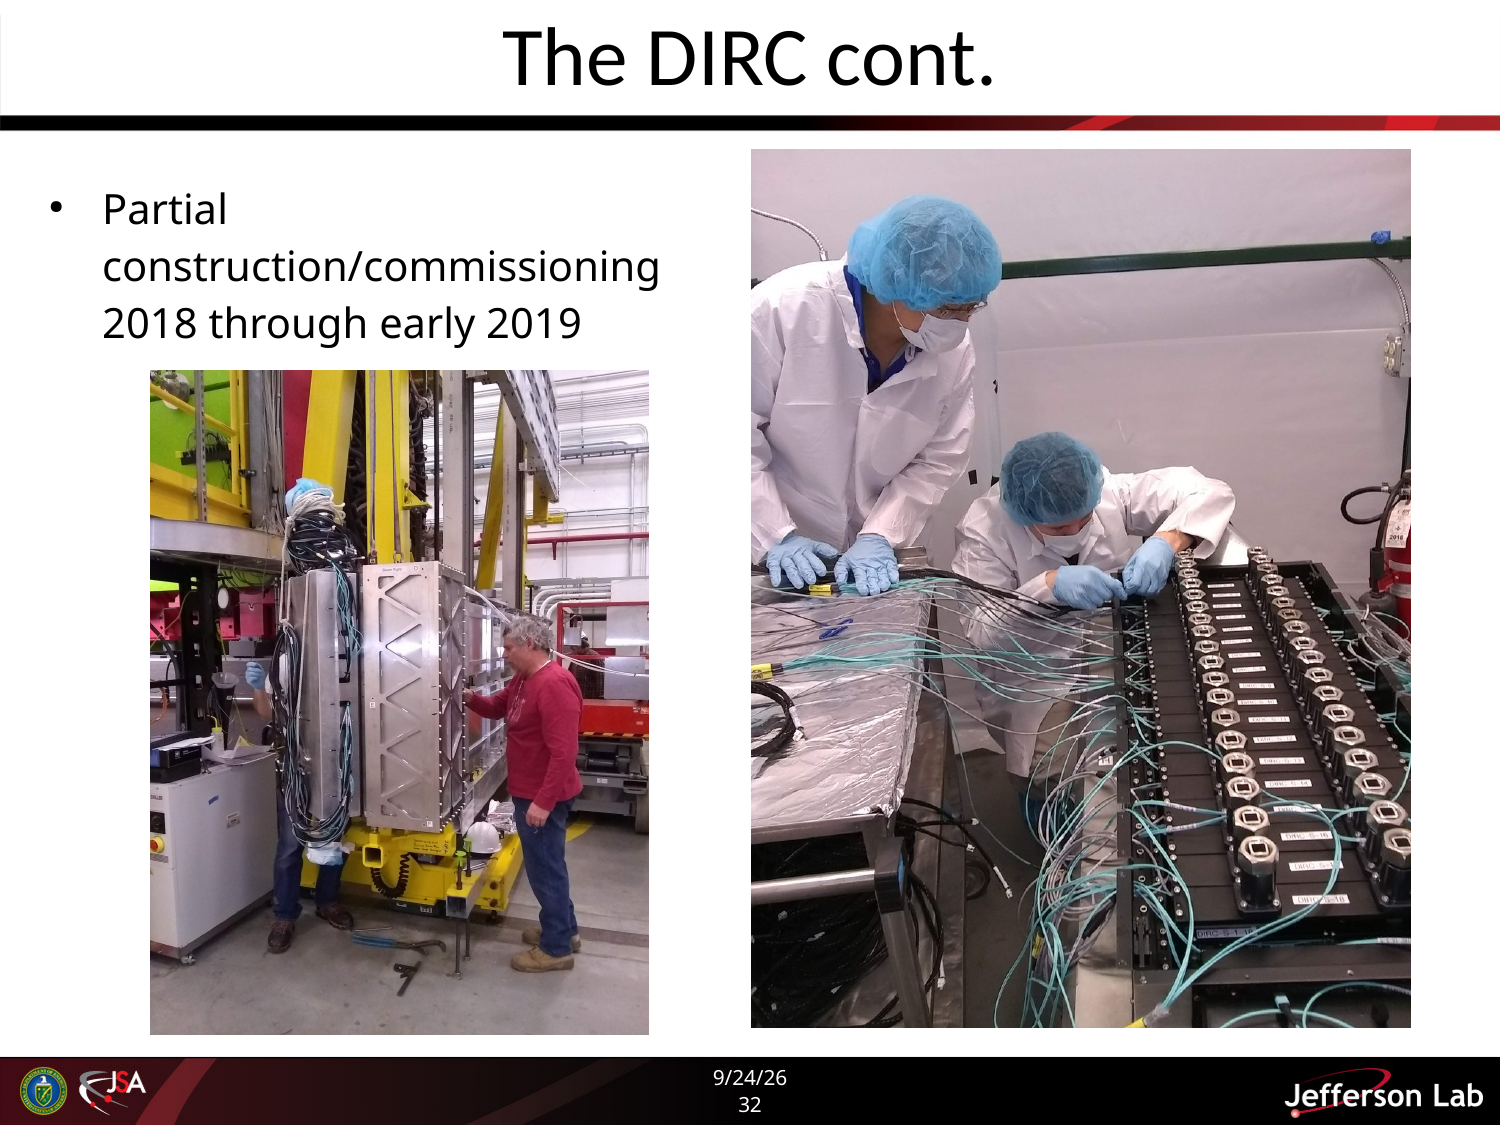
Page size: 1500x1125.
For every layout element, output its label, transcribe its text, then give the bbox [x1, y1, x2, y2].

picture [0, 0, 1500, 1125]
list Partial construction/commissioning 2018 through early 2019 [31, 180, 691, 923]
title The DIRC cont. [75, 23, 1425, 107]
text_box 4/11/19 [575, 1048, 925, 1109]
